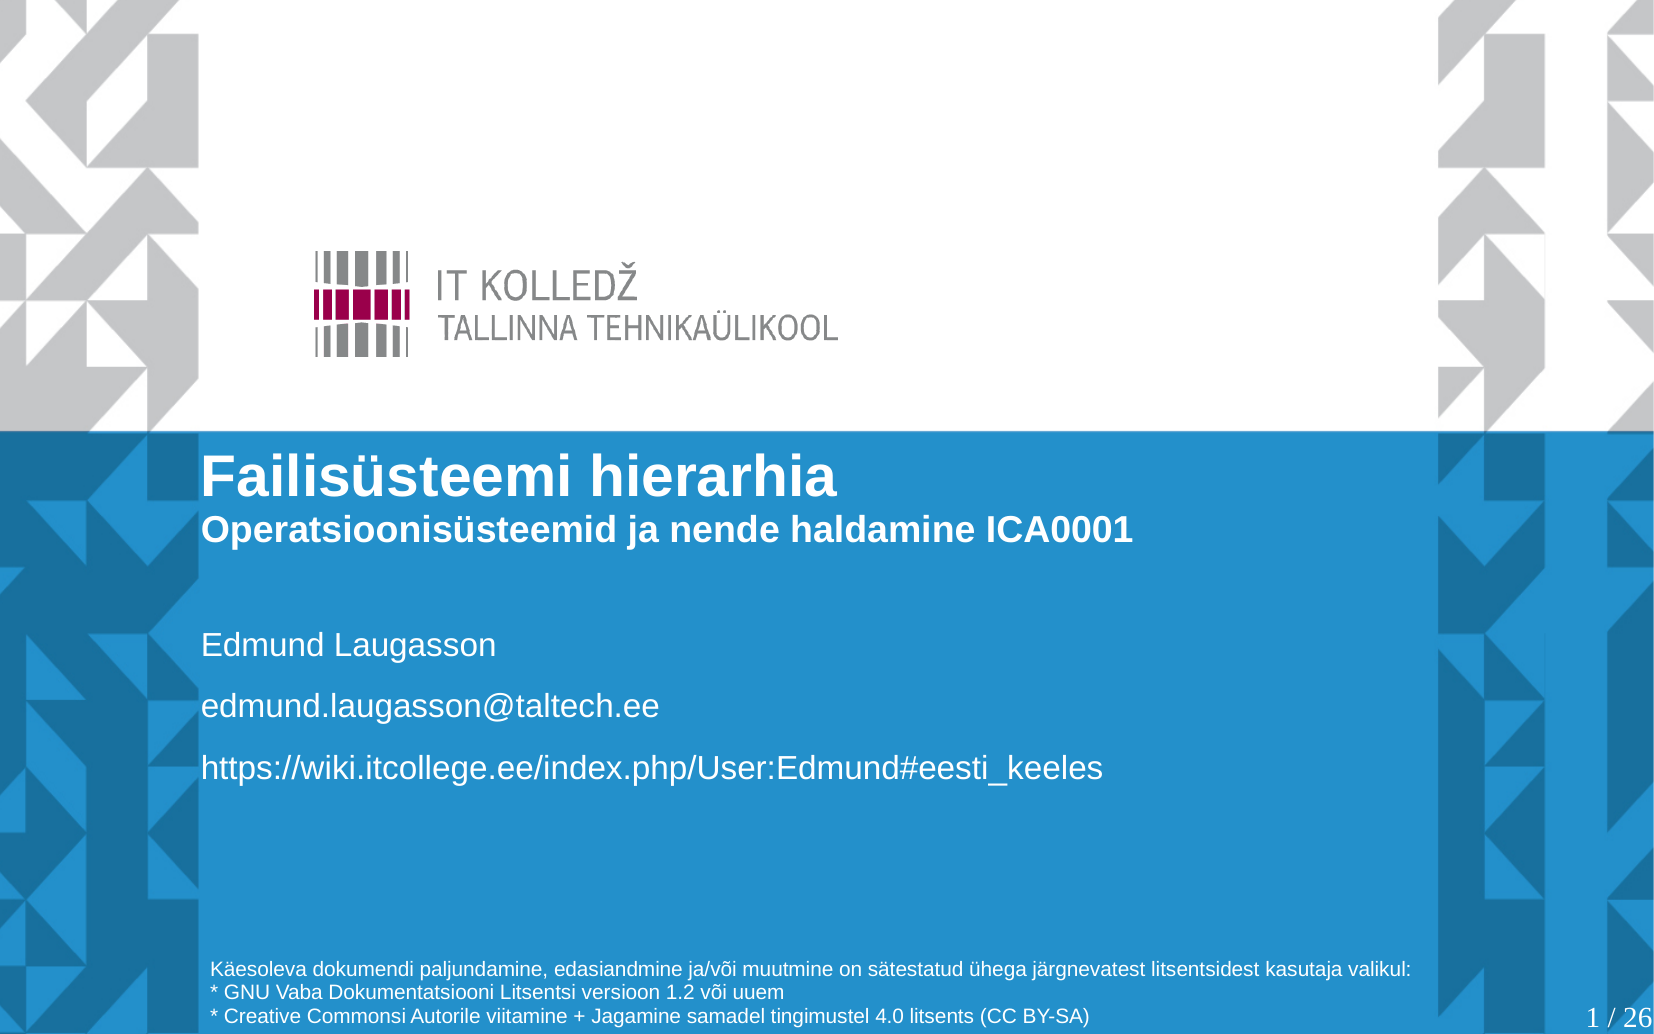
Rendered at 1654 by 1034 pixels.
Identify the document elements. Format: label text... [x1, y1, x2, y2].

picture [0, 0, 1654, 1034]
title Failisüsteemi hierarhia Operatsioonisüsteemid ja nende haldamine ICA0001 [200, 442, 1430, 603]
list Edmund Laugasson edmund.laugasson@taltech.ee https://wiki.itcollege.ee/index.php/User:Edmund#eesti_keeles [200, 625, 1441, 934]
